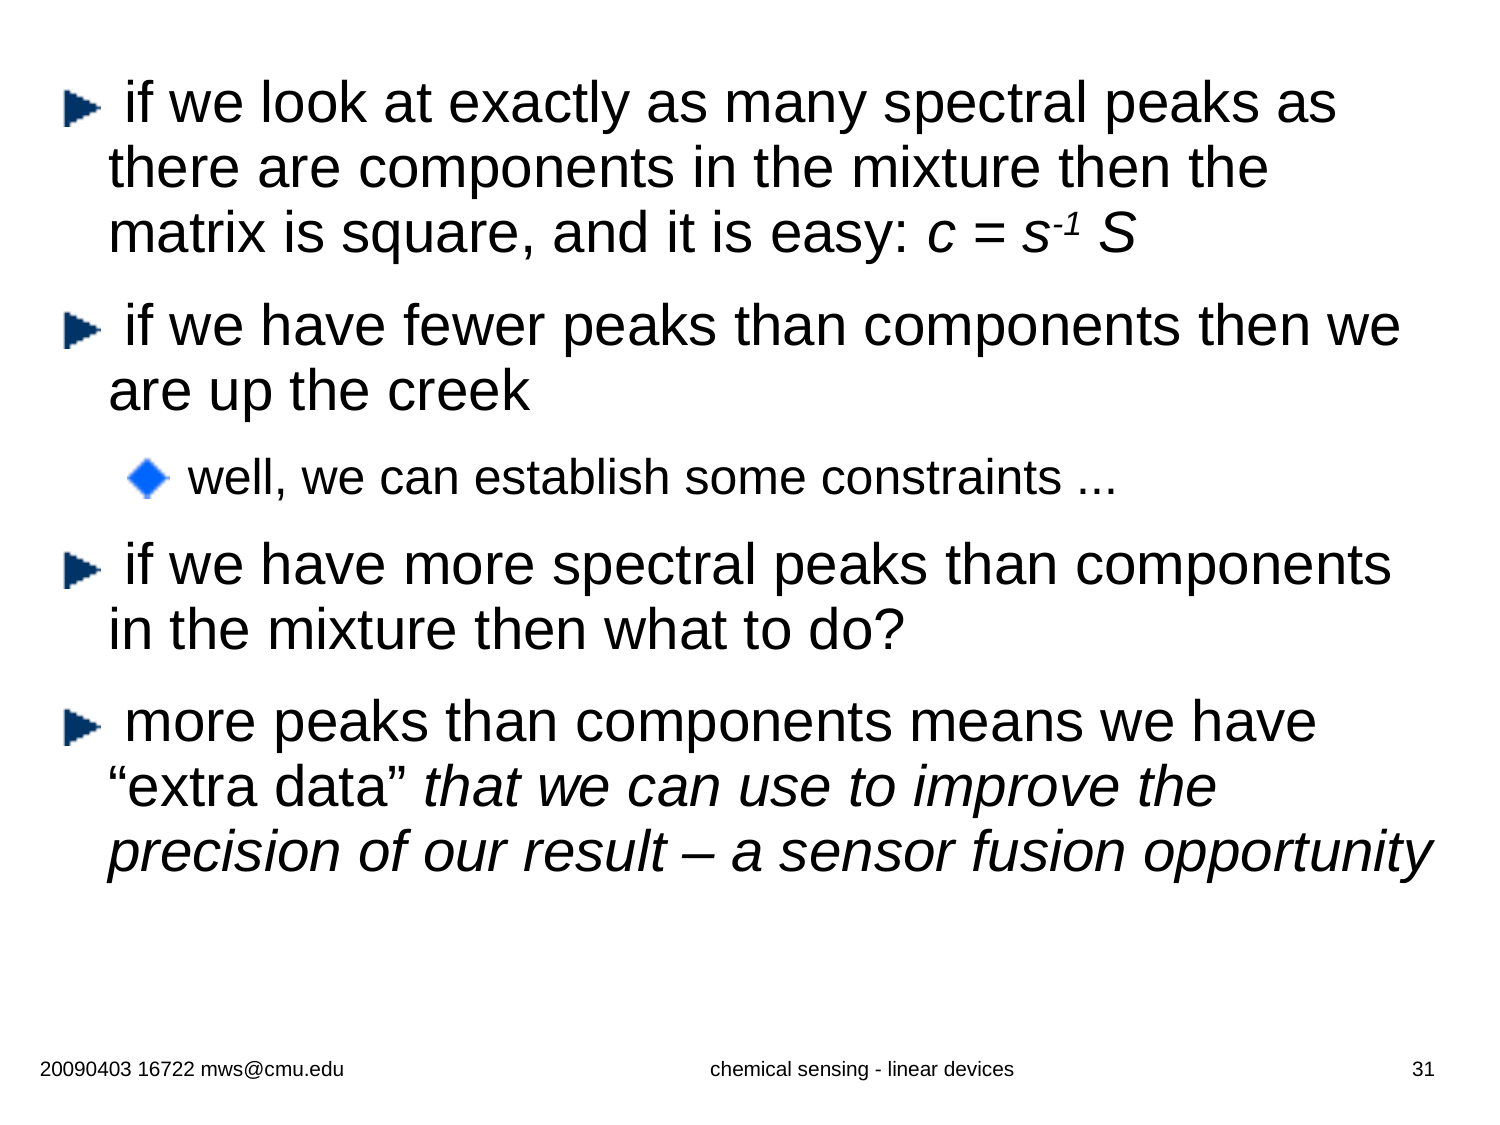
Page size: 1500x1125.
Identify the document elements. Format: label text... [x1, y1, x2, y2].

list if we look at exactly as many spectral peaks as there are components in the mixture then the matrix is square, and it is easy: c = s-1 S if we have fewer peaks than components then we are up the creek well, we can establish some constraints ... if we have more spectral peaks than components in the mixture then what to do? more peaks than components means we have “extra data” that we can use to improve the precision of our result – a sensor fusion opportunity [37, 62, 1450, 1013]
